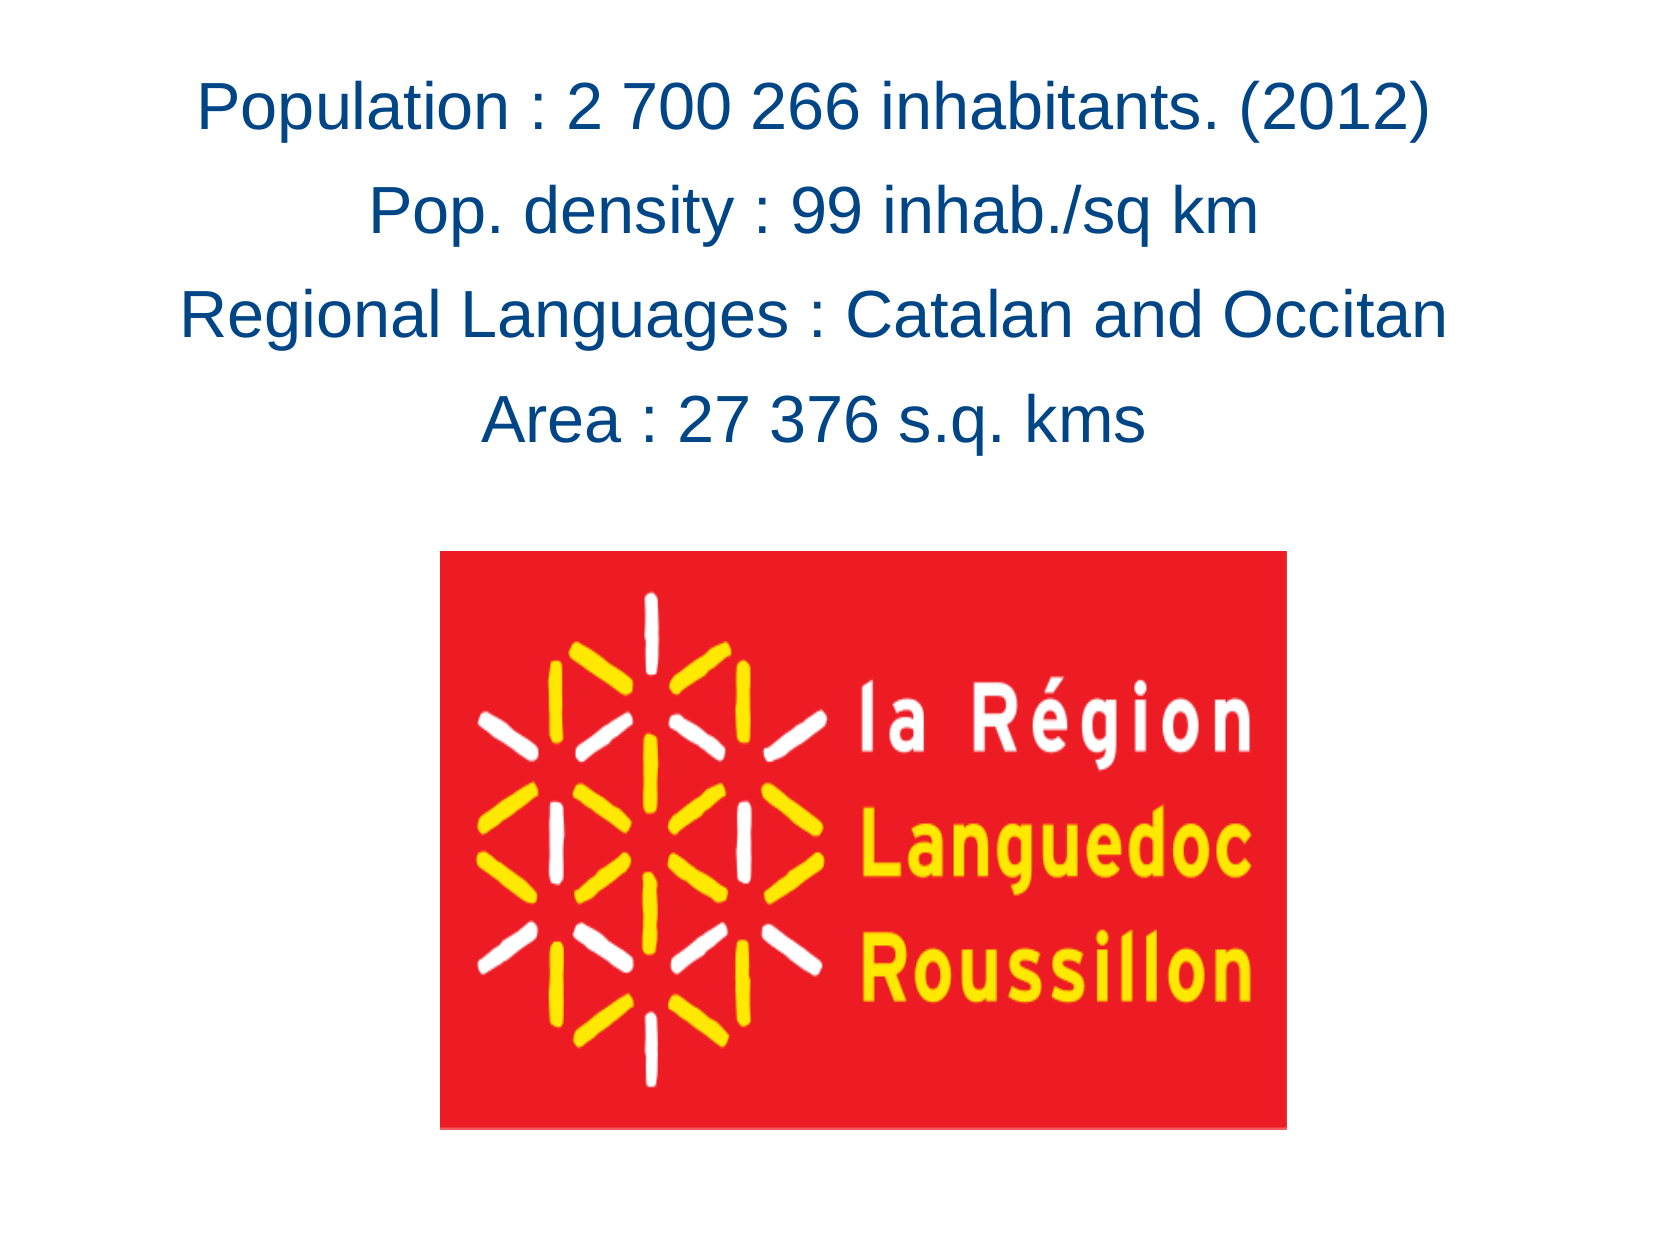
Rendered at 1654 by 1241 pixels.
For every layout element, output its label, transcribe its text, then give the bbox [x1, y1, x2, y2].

list Population : 2 700 266 inhabitants. (2012) Pop. density : 99 inhab./sq km Regional Languages : Catalan and Occitan Area : 27 376 s.q. kms [36, 68, 1593, 1186]
picture [440, 551, 1287, 1130]
